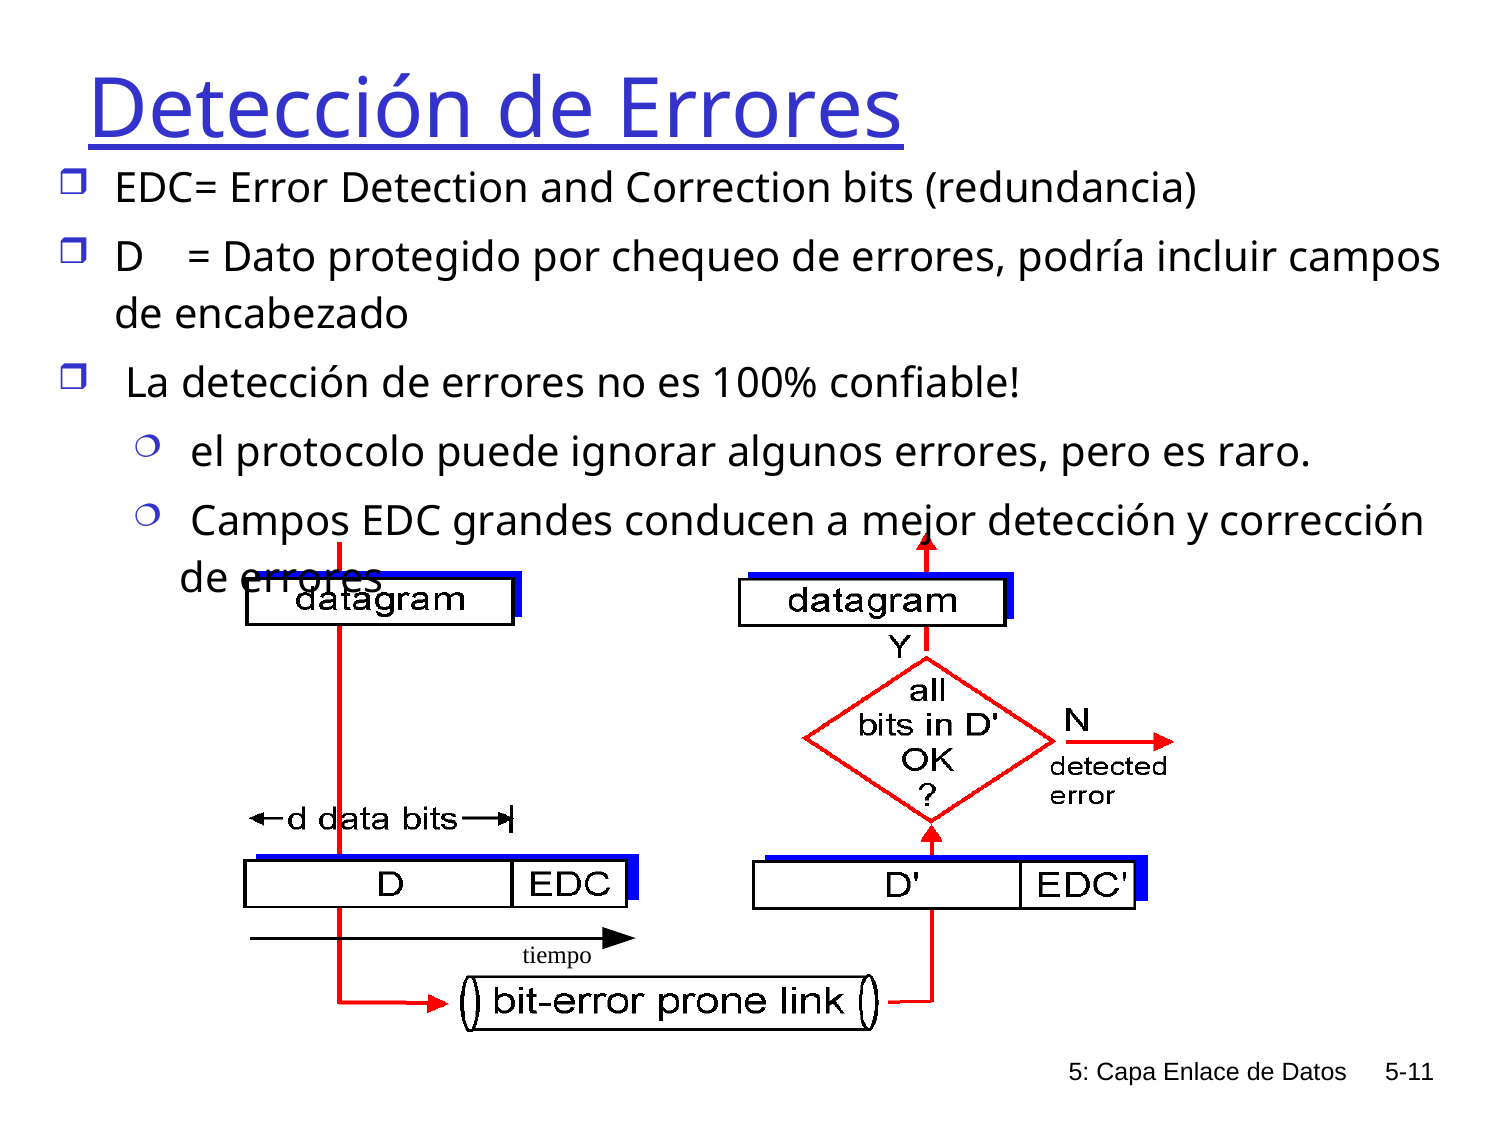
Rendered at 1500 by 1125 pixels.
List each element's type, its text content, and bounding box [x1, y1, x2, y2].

picture [243, 976, 1174, 1043]
title Detección de Errores [87, 23, 1426, 157]
text_box tiempo [507, 930, 619, 976]
list EDC= Error Detection and Correction bits (redundancia) D = Dato protegido por chequeo de errores, podría incluir campos de encabezado La detección de errores no es 100% confiable! el protocolo puede ignorar algunos errores, pero es raro. Campos EDC grandes conducen a mejor detección y corrección de errores [57, 157, 1471, 976]
